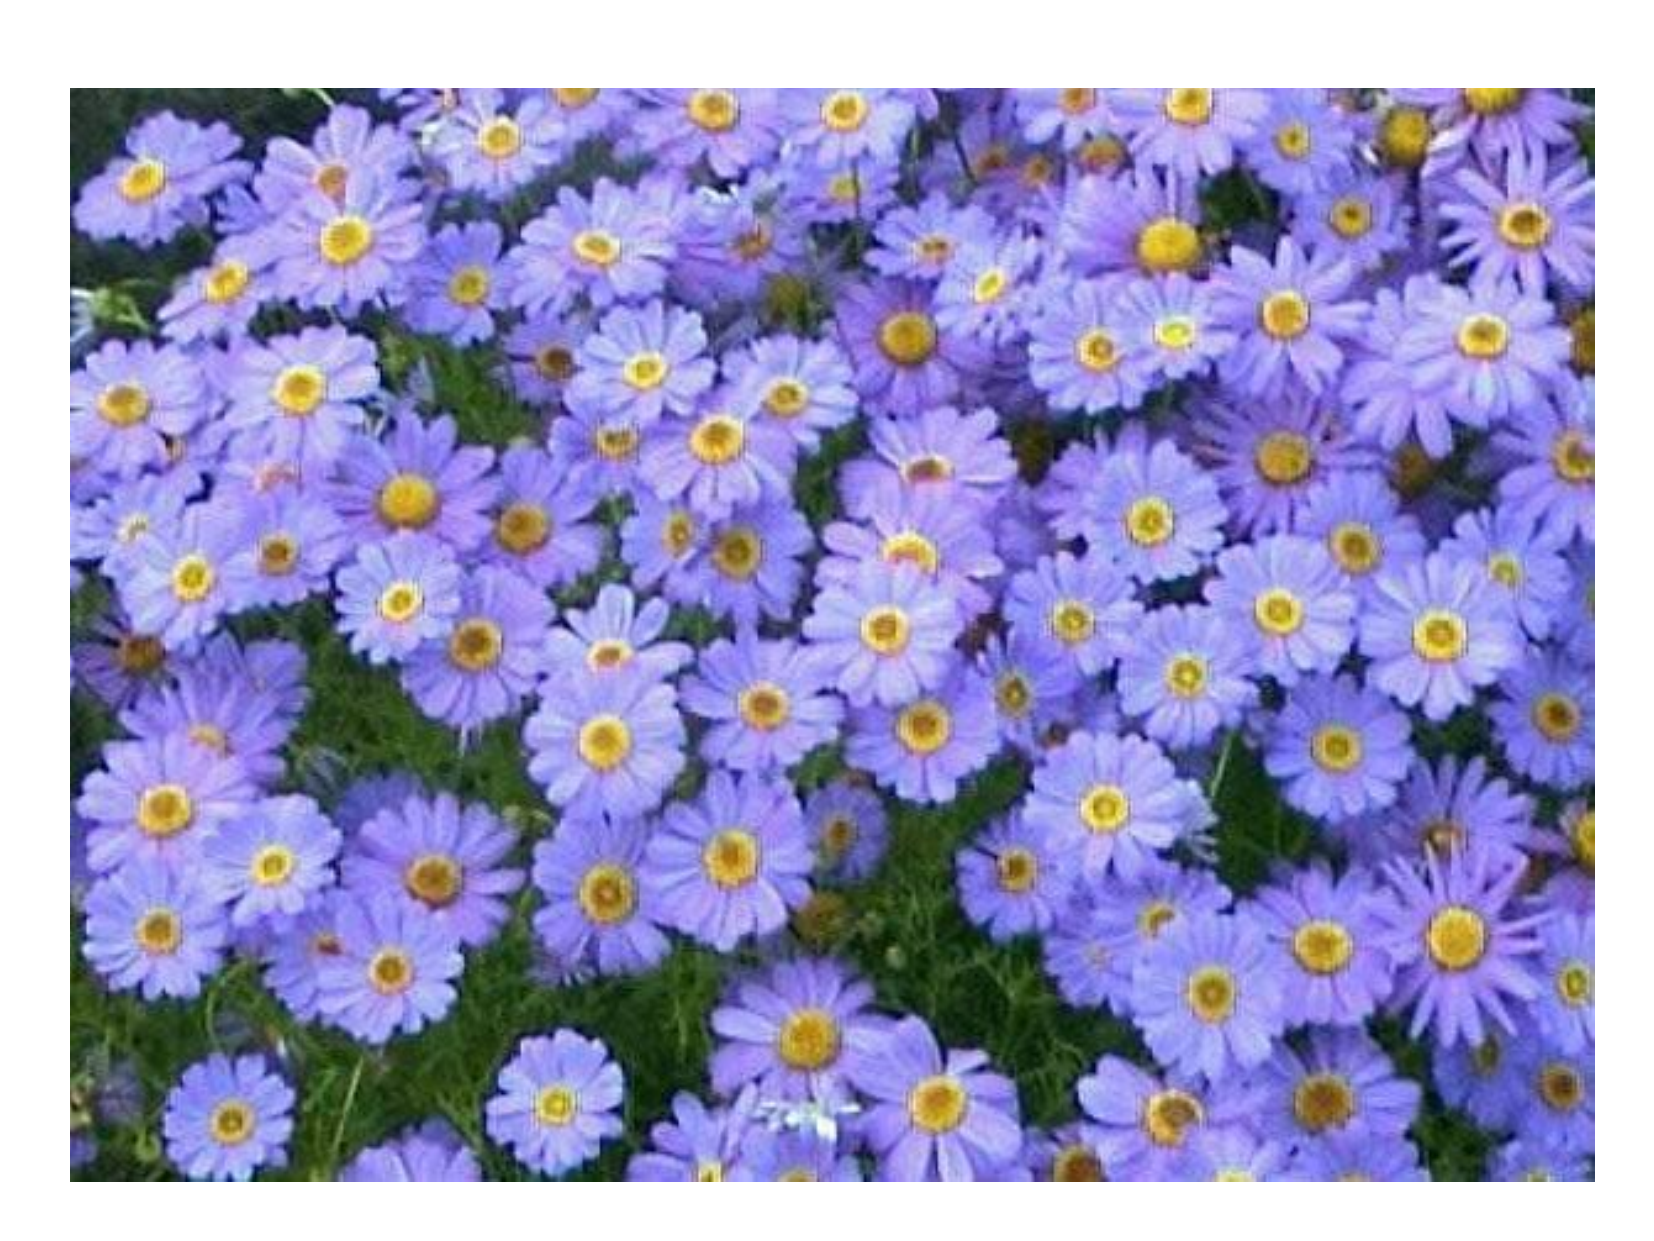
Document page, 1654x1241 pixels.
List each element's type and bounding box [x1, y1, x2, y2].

picture [70, 88, 1595, 1182]
